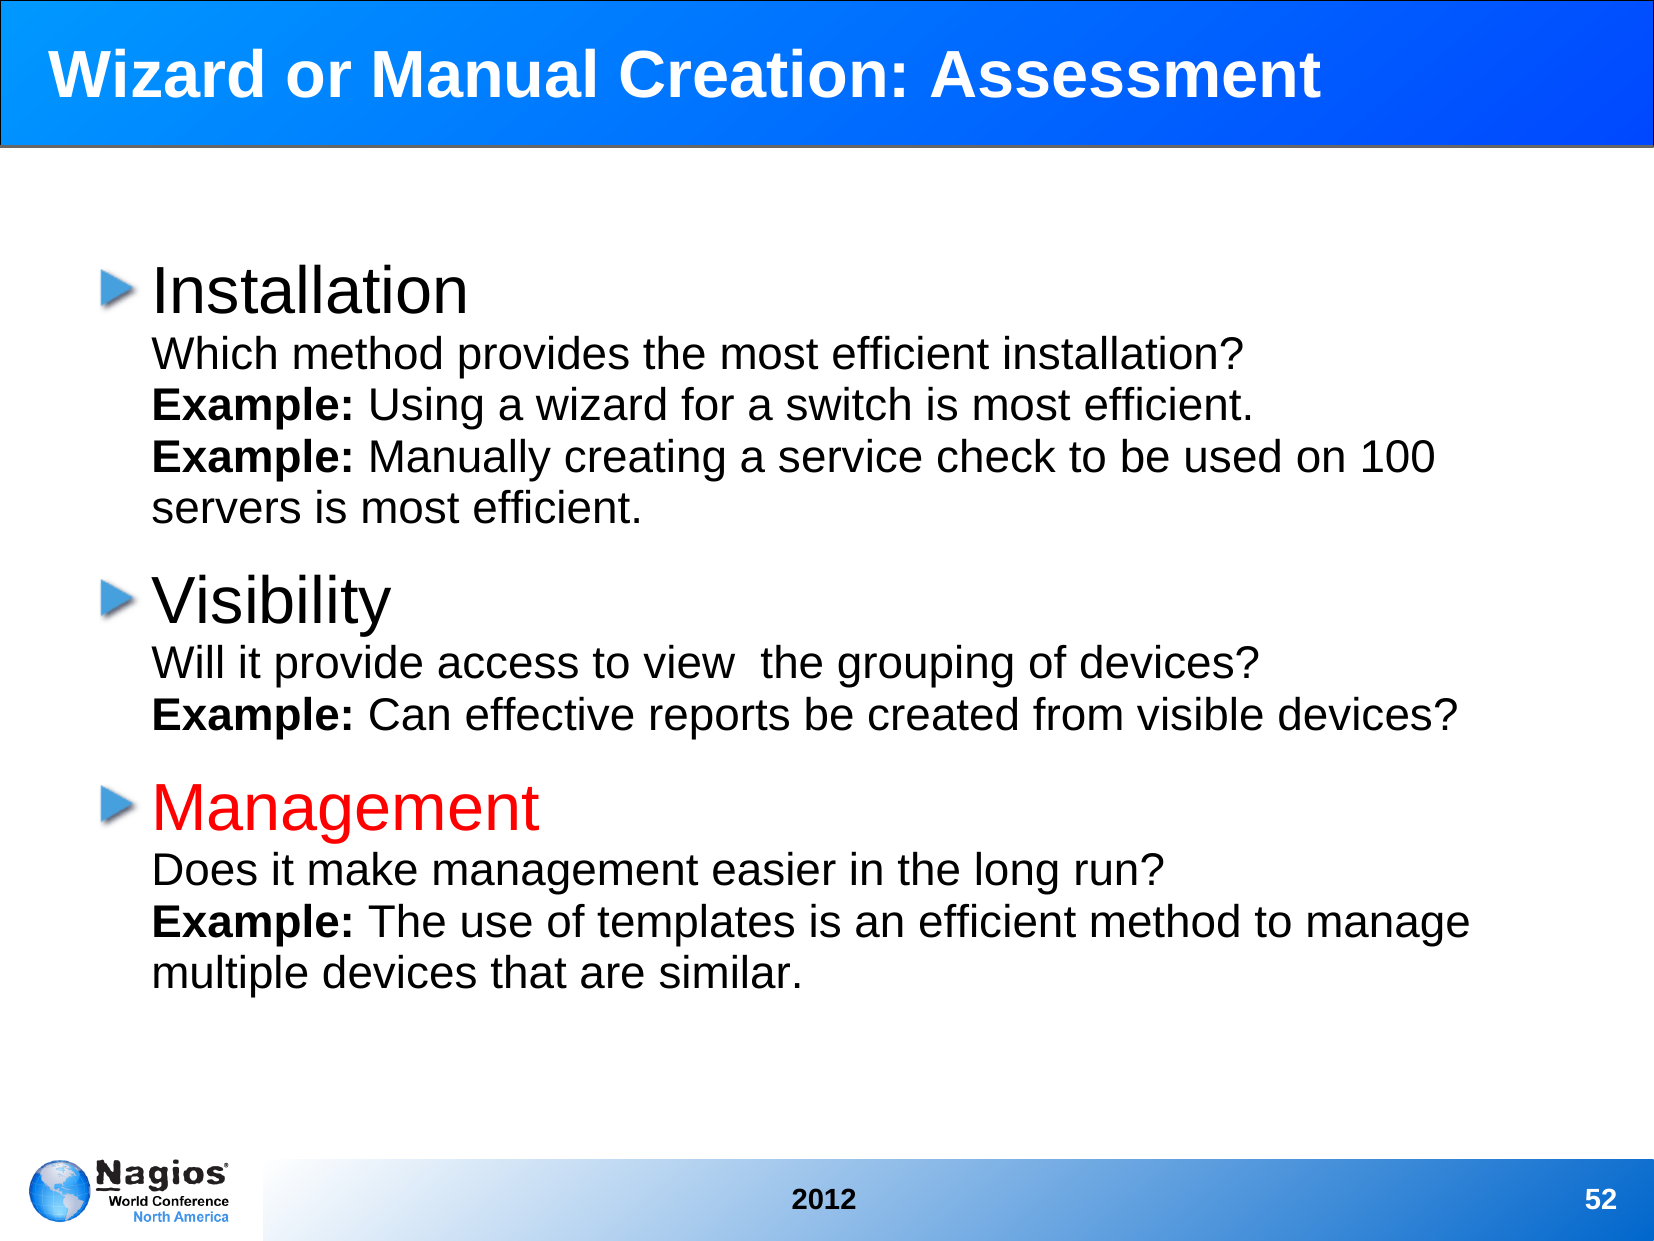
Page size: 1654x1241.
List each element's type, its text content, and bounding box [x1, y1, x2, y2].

list Installation Which method provides the most efficient installation? Example: Using a wizard for a switch is most efficient. Example: Manually creating a service check to be used on 100 servers is most efficient. Visibility Will it provide access to view the grouping of devices? Example: Can effective reports be created from visible devices? Management Does it make management easier in the long run? Example: The use of templates is an efficient method to manage multiple devices that are similar. [80, 253, 1599, 1093]
title Wizard or Manual Creation: Assessment [48, 26, 1530, 124]
picture [29, 1159, 229, 1235]
